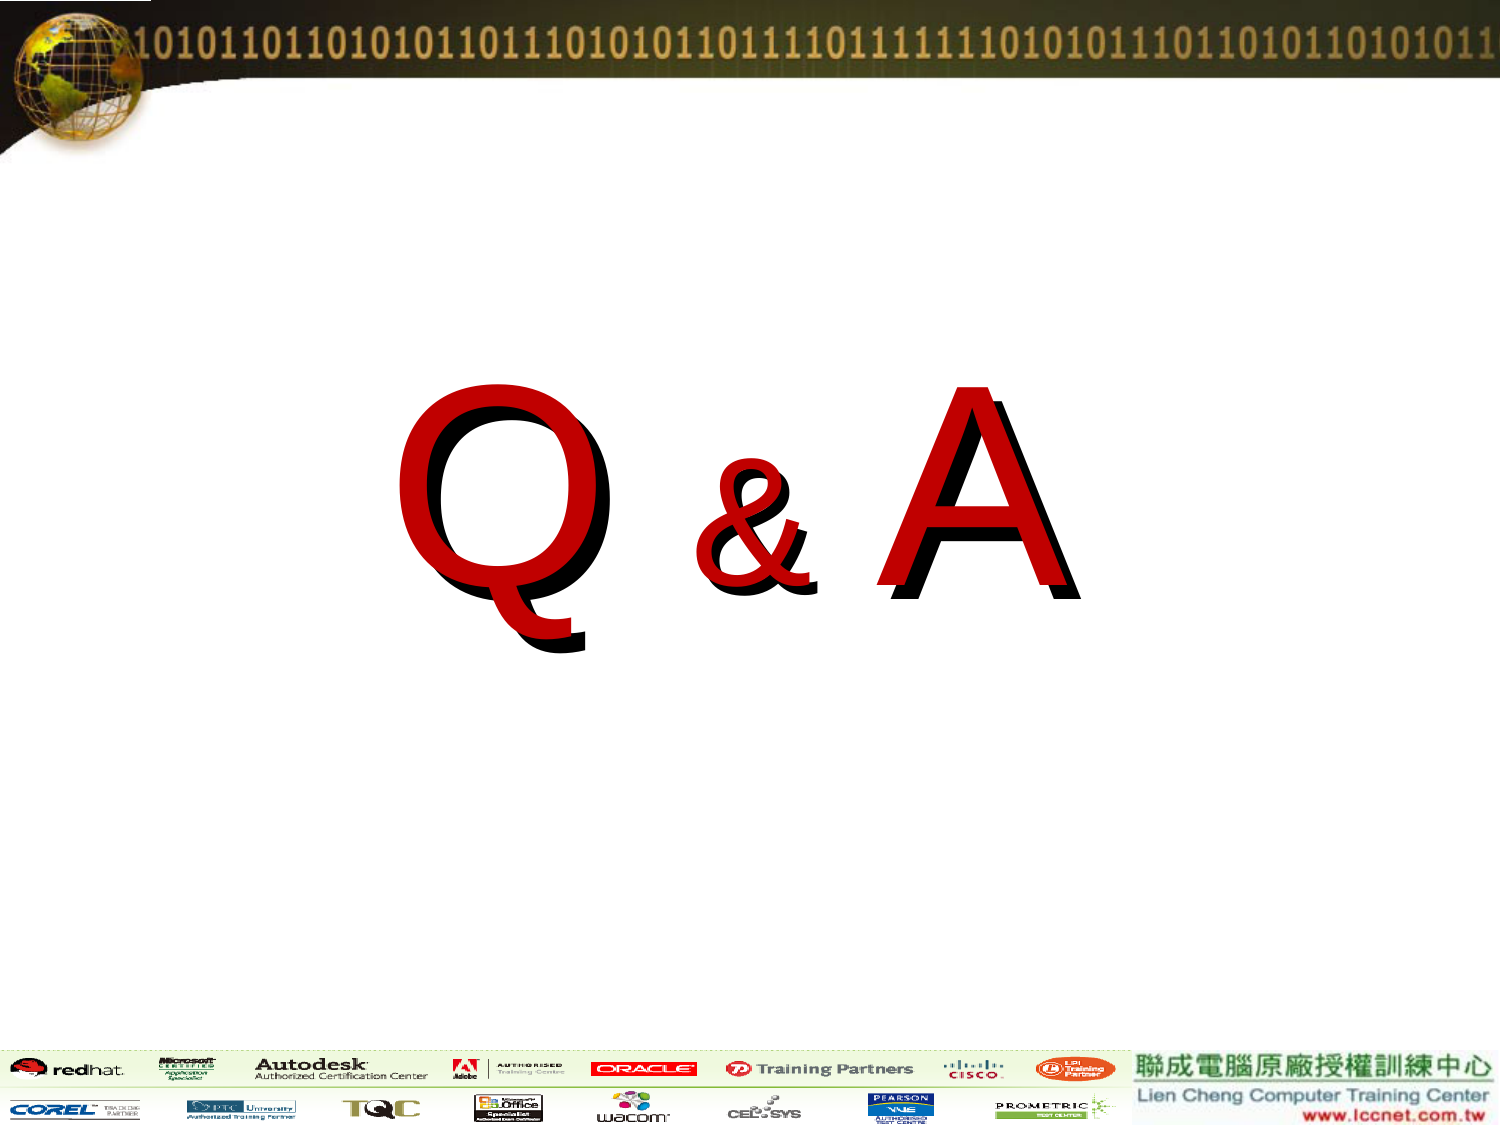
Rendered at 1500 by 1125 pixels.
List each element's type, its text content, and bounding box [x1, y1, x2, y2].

text_box Q & A [371, 290, 1117, 655]
